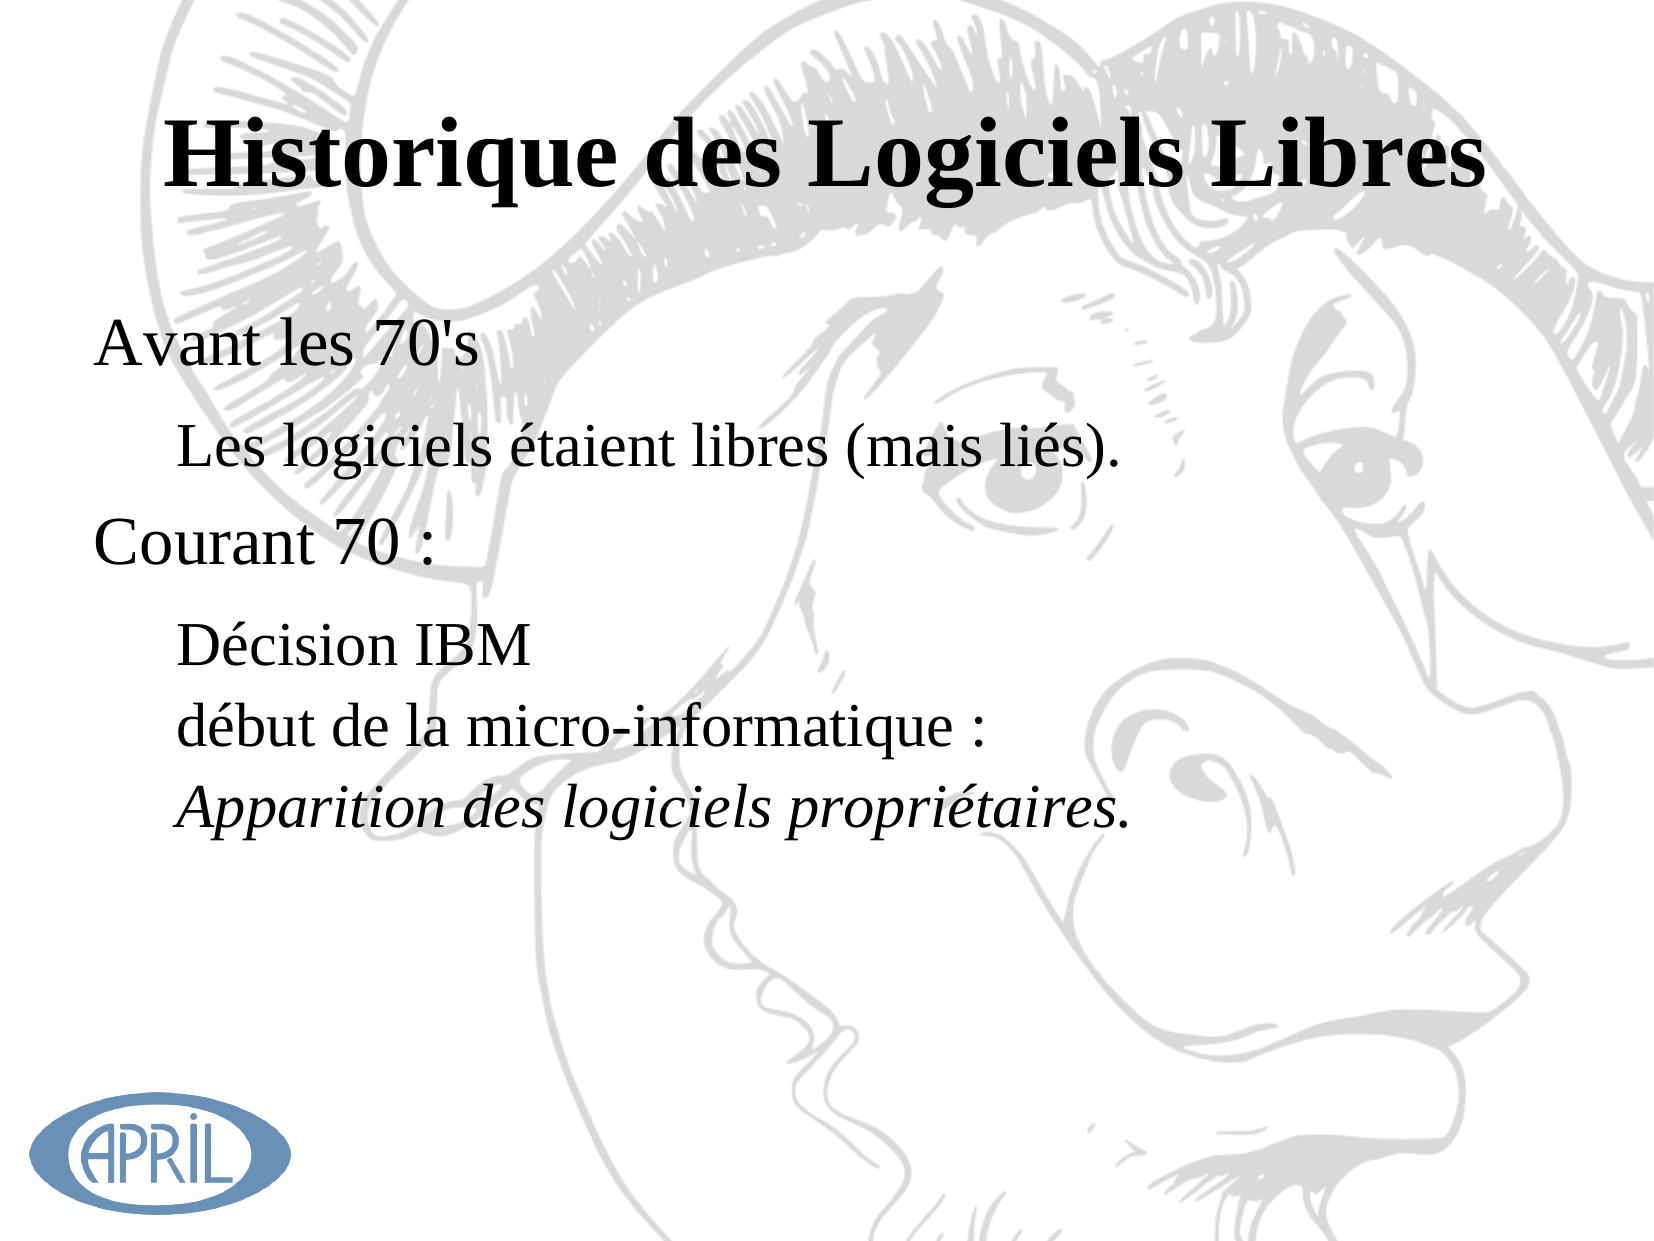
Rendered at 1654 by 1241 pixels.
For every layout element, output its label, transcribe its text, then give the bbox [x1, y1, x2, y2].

list Avant les 70's Les logiciels étaient libres (mais liés). Courant 70 : Décision IBM début de la micro-informatique : Apparition des logiciels propriétaires. [82, 292, 1654, 988]
picture [0, 0, 1654, 1241]
title Historique des Logiciels Libres [82, 49, 1571, 257]
